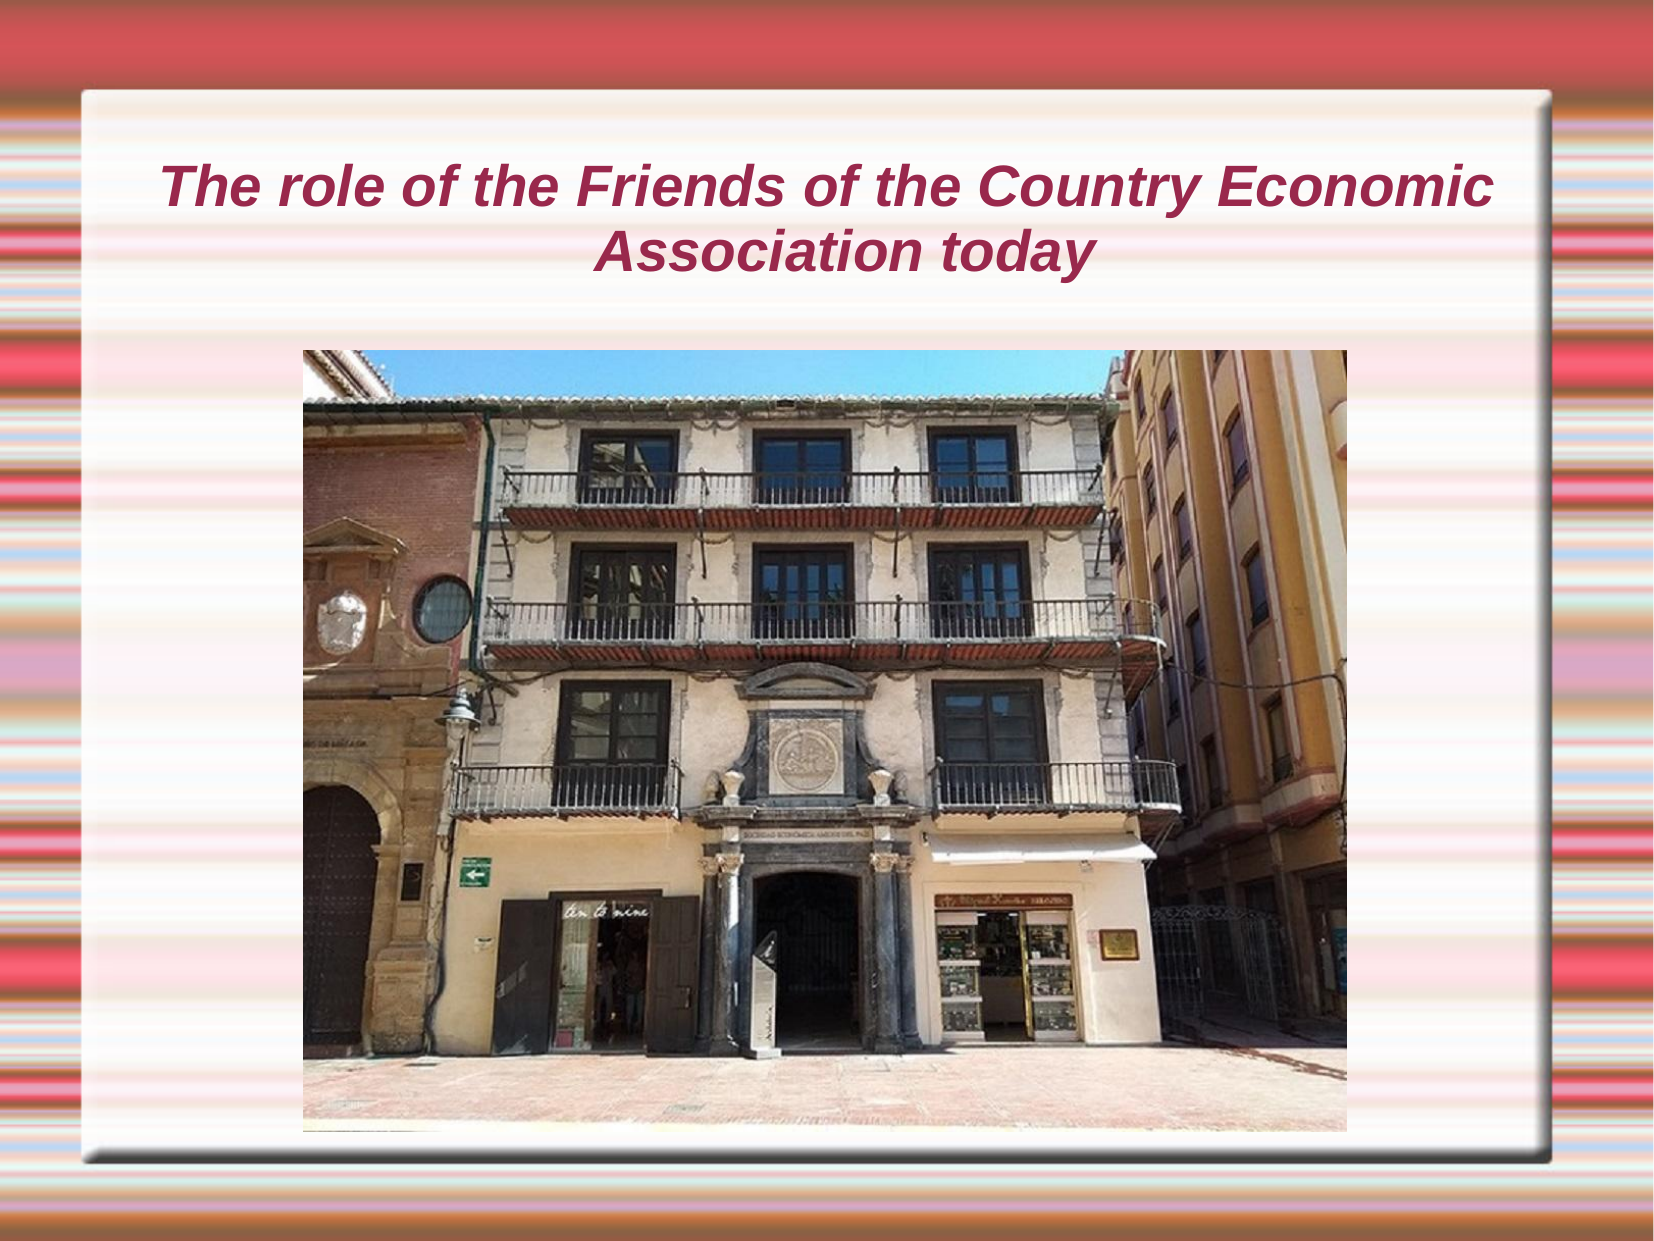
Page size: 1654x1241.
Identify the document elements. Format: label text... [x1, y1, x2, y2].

picture [0, 0, 1654, 1241]
title The role of the Friends of the Country Economic Association today [121, 114, 1534, 322]
